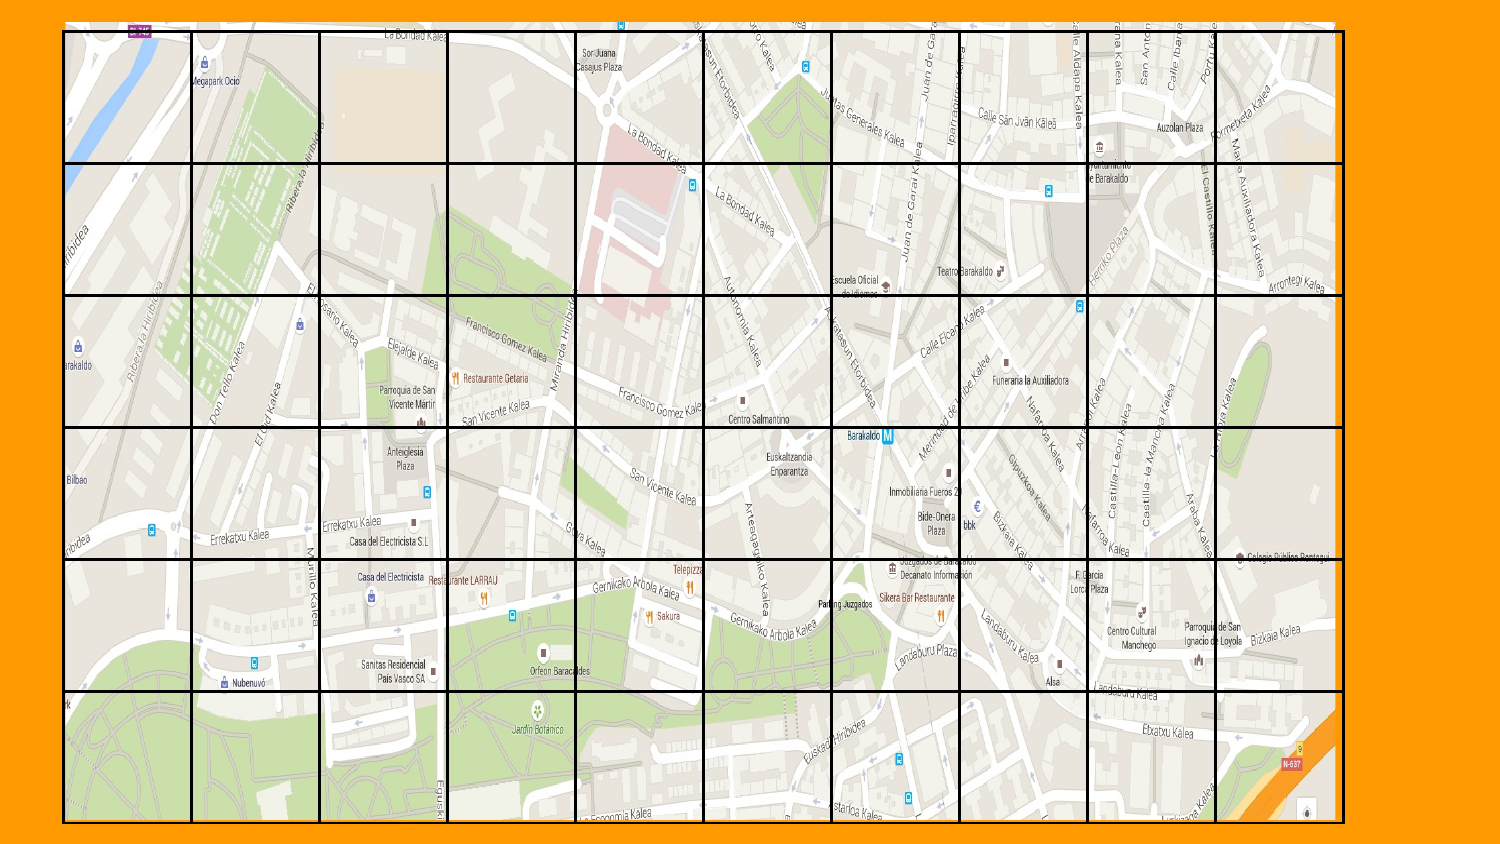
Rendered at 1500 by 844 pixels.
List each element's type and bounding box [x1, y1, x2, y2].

table_cell [833, 297, 958, 426]
table_cell [1217, 429, 1342, 558]
table_cell [65, 693, 190, 822]
table_cell [65, 165, 190, 294]
table_cell [961, 561, 1086, 690]
table_header [1089, 33, 1214, 162]
table_cell [961, 297, 1086, 426]
table_cell [1089, 297, 1214, 426]
table_cell [833, 165, 958, 294]
table_cell [1089, 165, 1214, 294]
table_cell [449, 693, 574, 822]
table_cell [1217, 693, 1342, 822]
table_cell [193, 429, 318, 558]
table_cell [193, 561, 318, 690]
table_header [321, 33, 446, 162]
table_cell [577, 429, 702, 558]
table_header [705, 33, 830, 162]
table_cell [1217, 297, 1342, 426]
table_cell [961, 693, 1086, 822]
table_cell [833, 429, 958, 558]
table_cell [833, 561, 958, 690]
picture [65, 22, 1336, 30]
table_cell [1089, 429, 1214, 558]
table_cell [1217, 561, 1342, 690]
table_cell [193, 693, 318, 822]
table_cell [1217, 165, 1342, 294]
table_cell [449, 429, 574, 558]
table_cell [193, 165, 318, 294]
table_cell [193, 297, 318, 426]
table_cell [449, 297, 574, 426]
table_cell [65, 297, 190, 426]
table_cell [1089, 693, 1214, 822]
table_cell [321, 429, 446, 558]
table_cell [449, 165, 574, 294]
table_cell [833, 693, 958, 822]
table_cell [321, 561, 446, 690]
table_cell [321, 693, 446, 822]
table_cell [321, 165, 446, 294]
table_cell [577, 561, 702, 690]
table_cell [65, 561, 190, 690]
table_cell [705, 429, 830, 558]
table_cell [961, 165, 1086, 294]
table_cell [705, 165, 830, 294]
table_header [65, 33, 190, 162]
table_cell [961, 429, 1086, 558]
table_header [193, 33, 318, 162]
table_cell [705, 561, 830, 690]
table_cell [705, 297, 830, 426]
table_header [1217, 33, 1342, 162]
table_cell [577, 693, 702, 822]
table_header [833, 33, 958, 162]
table_cell [449, 561, 574, 690]
table_cell [577, 297, 702, 426]
table_header [449, 33, 574, 162]
table_header [961, 33, 1086, 162]
table_cell [1089, 561, 1214, 690]
table_cell [65, 429, 190, 558]
table_cell [321, 297, 446, 426]
table_cell [705, 693, 830, 822]
table_header [577, 33, 702, 162]
table_cell [577, 165, 702, 294]
